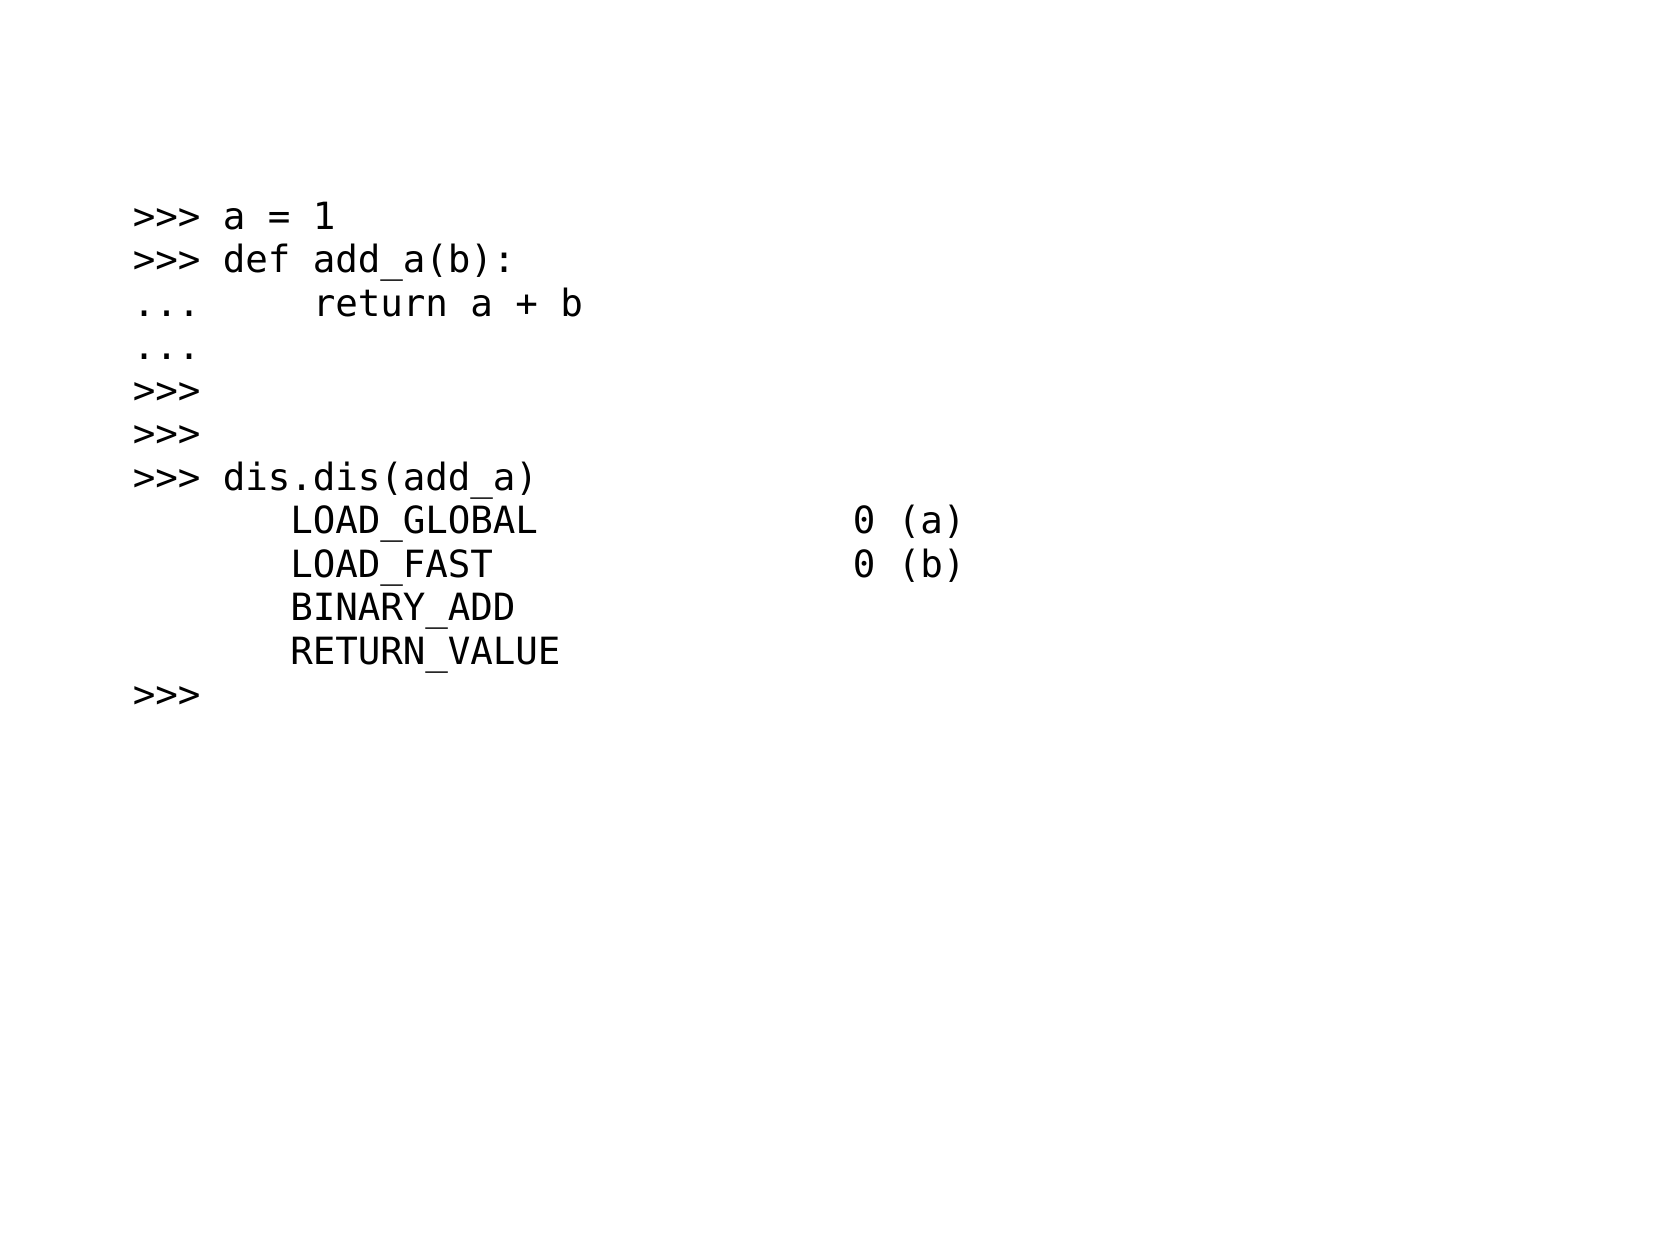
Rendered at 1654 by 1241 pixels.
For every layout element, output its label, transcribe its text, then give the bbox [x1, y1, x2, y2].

text_box >>> a = 1 >>> def add_a(b): ... return a + b ... >>> >>> >>> dis.dis(add_a) LOAD_GLOBAL 0 (a) LOAD_FAST 0 (b) BINARY_ADD RETURN_VALUE >>> [118, 187, 1477, 812]
